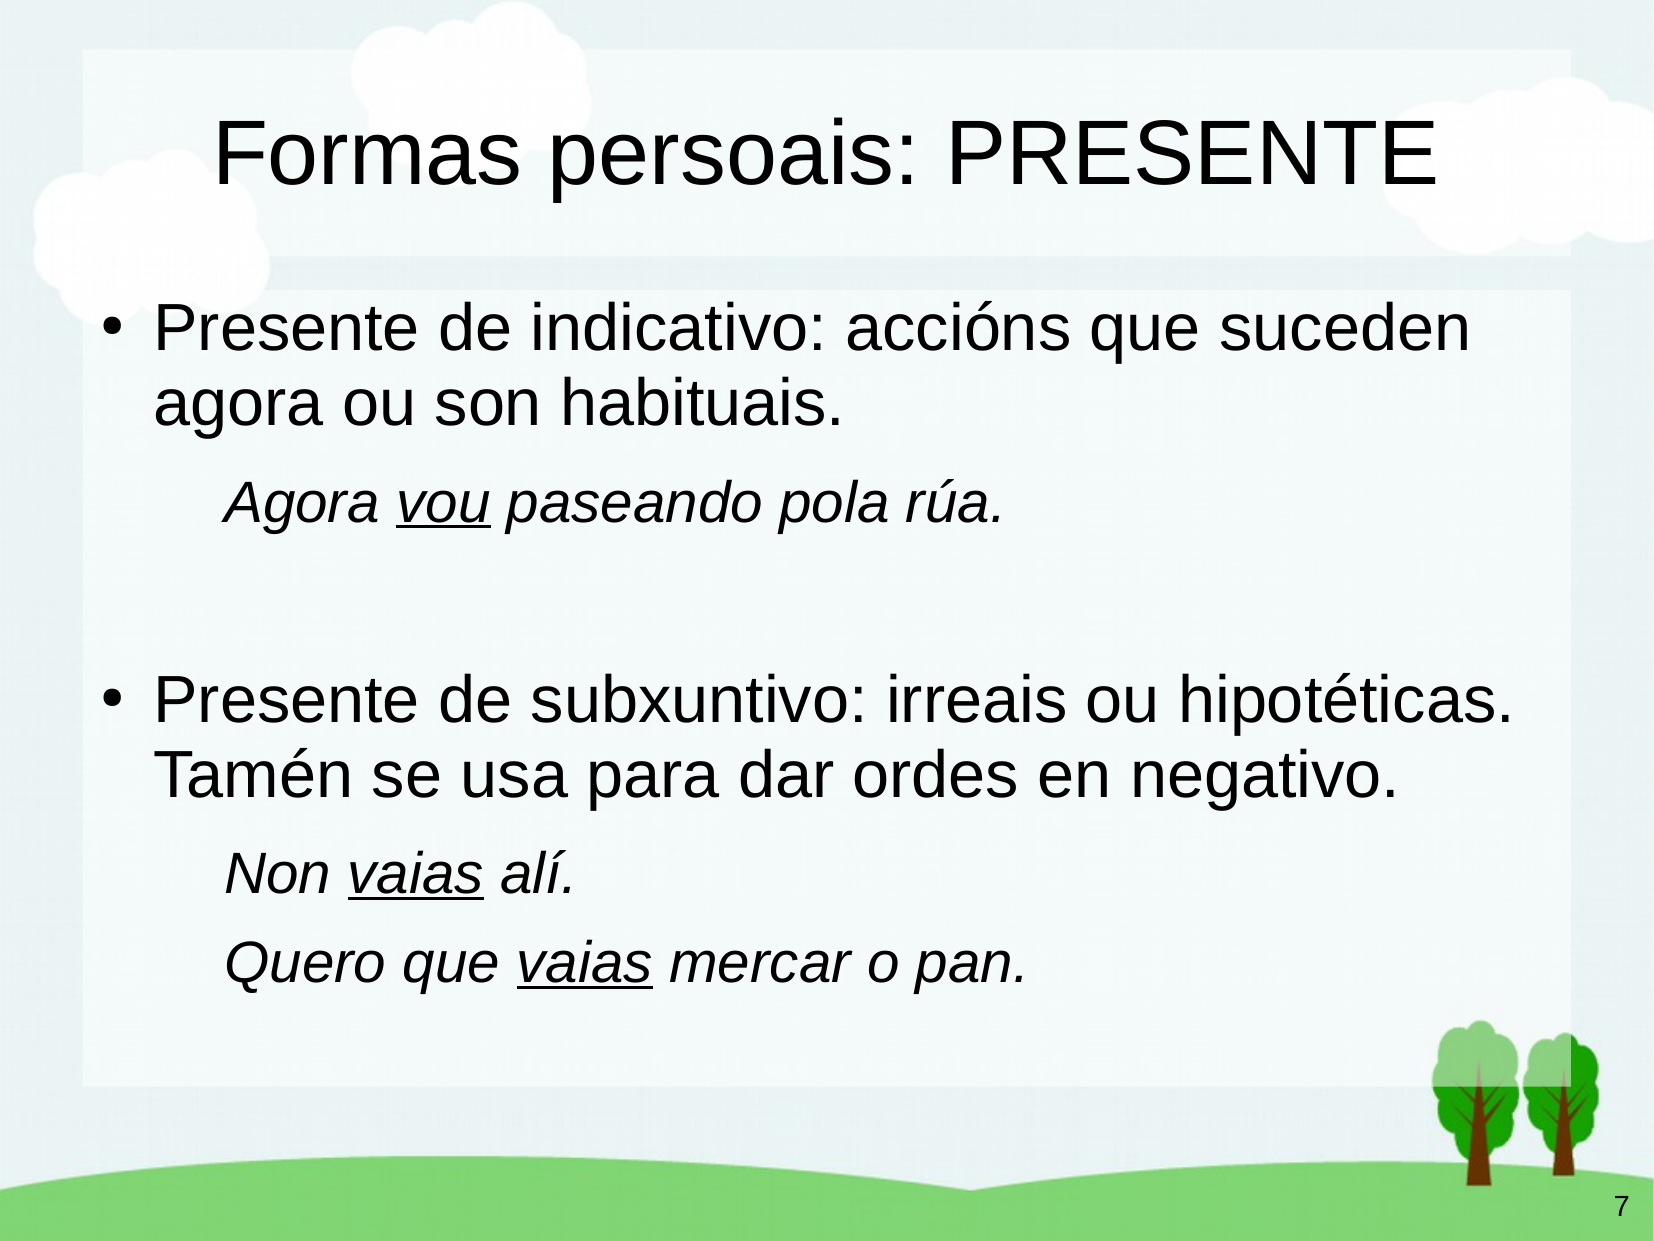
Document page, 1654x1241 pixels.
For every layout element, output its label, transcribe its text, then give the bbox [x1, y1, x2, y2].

title Formas persoais: PRESENTE [82, 49, 1571, 257]
list Presente de indicativo: accións que suceden agora ou son habituais. Agora vou paseando pola rúa. Presente de subxuntivo: irreais ou hipotéticas. Tamén se usa para dar ordes en negativo. Non vaias alí. Quero que vaias mercar o pan. [82, 290, 1571, 1087]
picture [0, 0, 1654, 1241]
